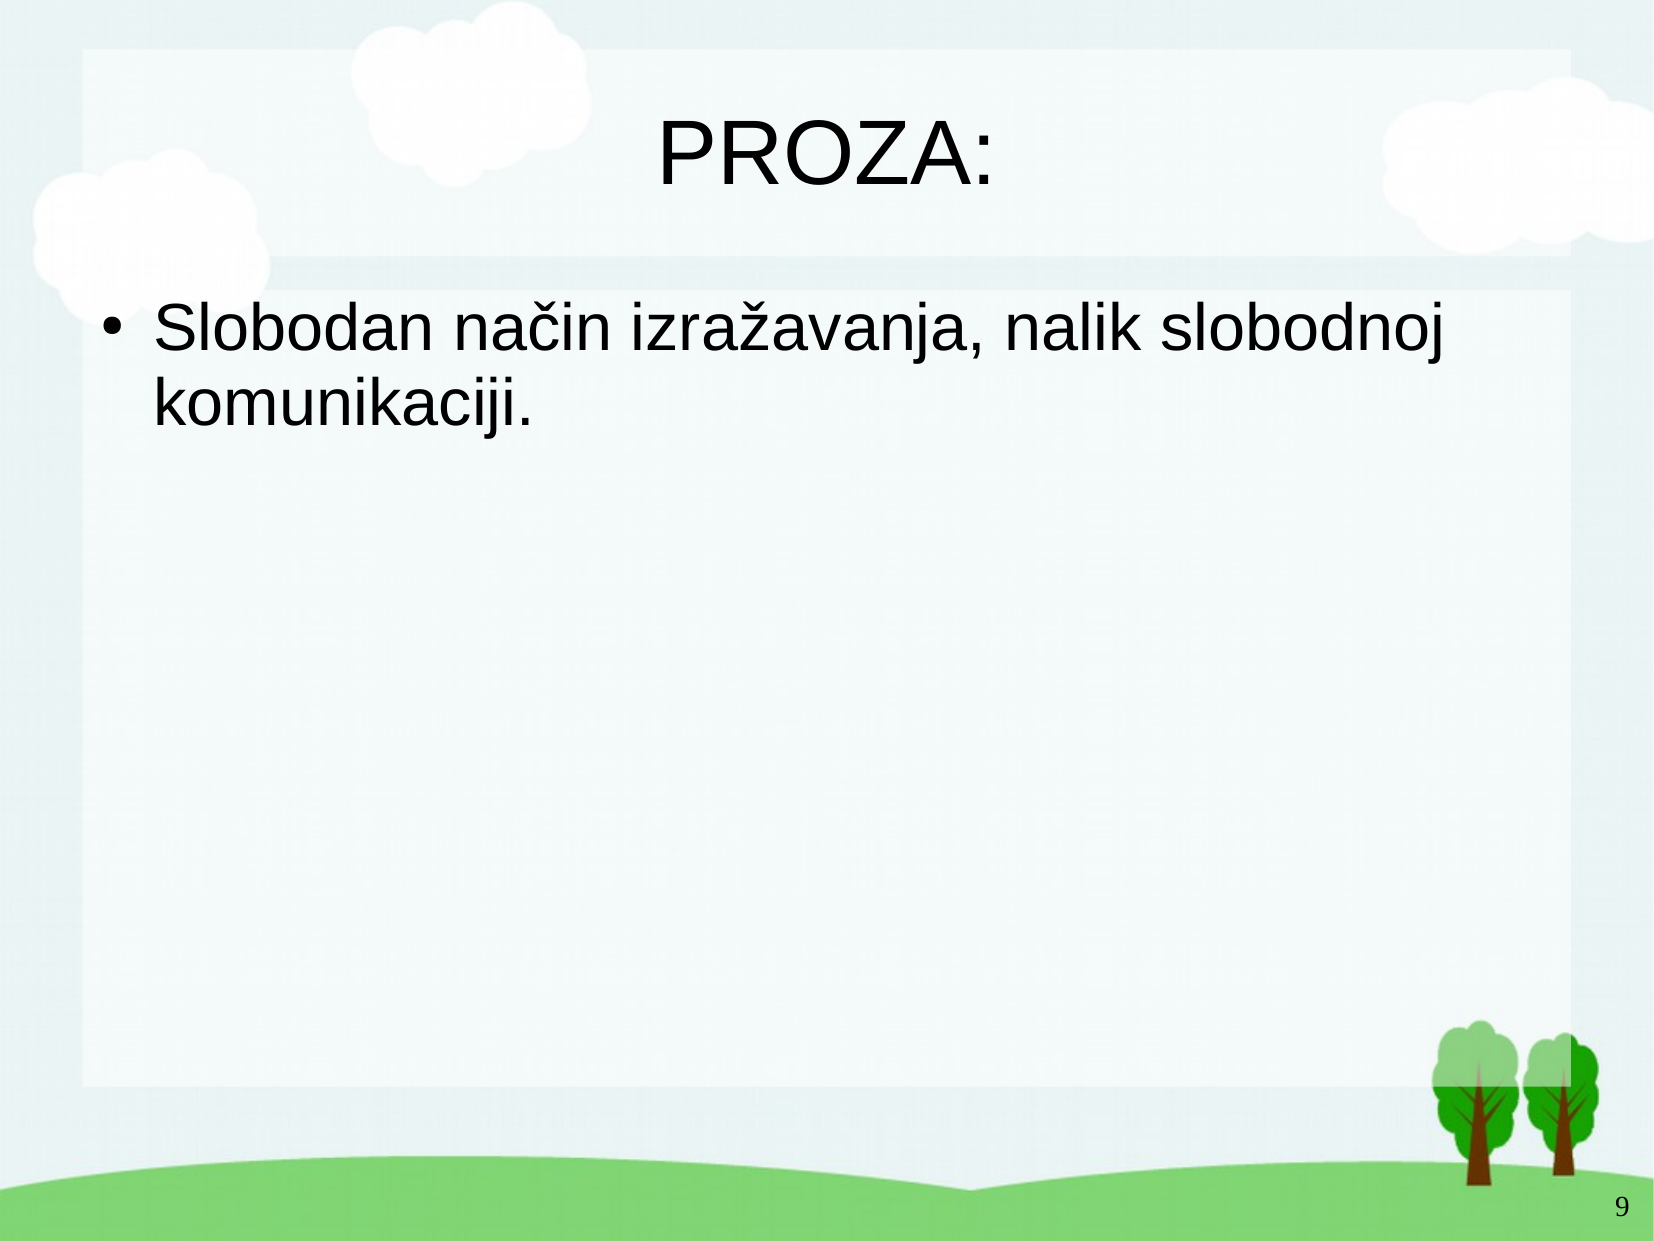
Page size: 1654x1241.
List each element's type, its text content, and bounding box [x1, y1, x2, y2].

picture [0, 0, 1654, 1241]
list Slobodan način izražavanja, nalik slobodnoj komunikaciji. [82, 290, 1571, 1087]
title PROZA: [82, 49, 1571, 257]
